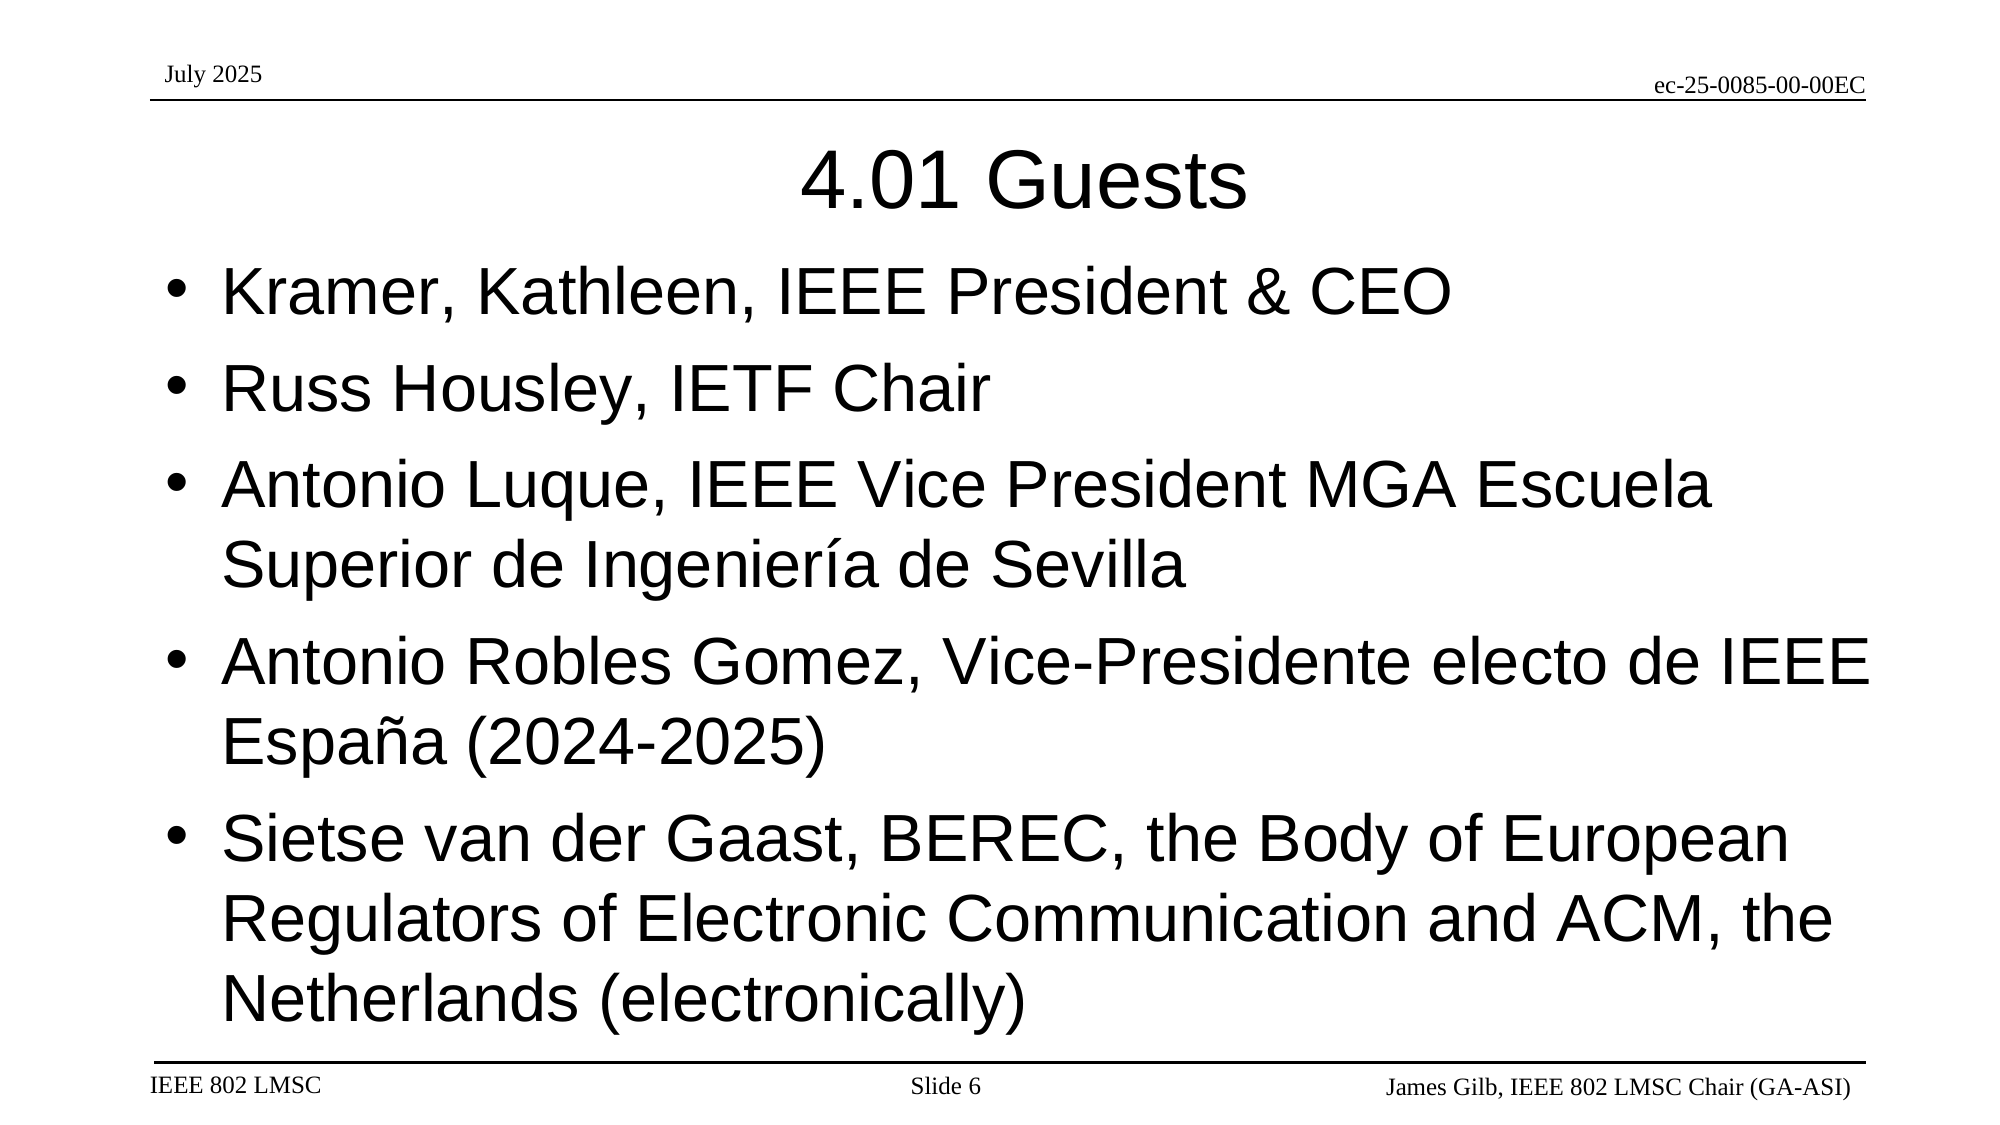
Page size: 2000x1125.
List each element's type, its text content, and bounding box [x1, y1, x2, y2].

list Kramer, Kathleen, IEEE President & CEO Russ Housley, IETF Chair Antonio Luque, IEEE Vice President MGA Escuela Superior de Ingeniería de Sevilla Antonio Robles Gomez, Vice-Presidente electo de IEEE España (2024-2025) Sietse van der Gaast, BEREC, the Body of European Regulators of Electronic Communication and ACM, the Netherlands (electronically) [149, 239, 1900, 1051]
title 4.01 Guests [149, 112, 1900, 238]
